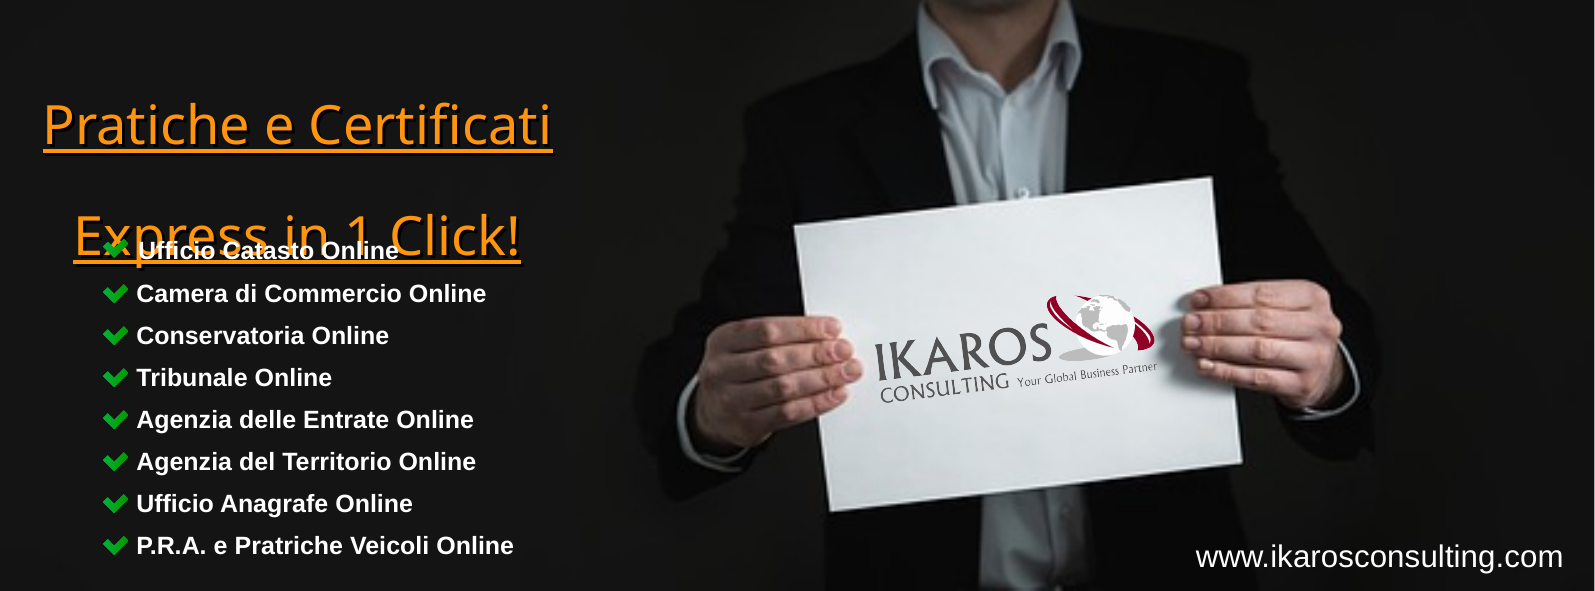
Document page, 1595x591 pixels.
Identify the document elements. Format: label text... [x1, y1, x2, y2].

text_box Ufficio Catasto Online Camera di Commercio Online Conservatoria Online Tribunale Online Agenzia delle Entrate Online Agenzia del Territorio Online Ufficio Anagrafe Online P.R.A. e Pratriche Veicoli Online [87, 206, 531, 591]
text_box www.ikarosconsulting.com [1181, 531, 1579, 582]
picture [0, 0, 1595, 591]
text_box Pratiche e Certificati Express in 1 Click! [2, 42, 593, 288]
